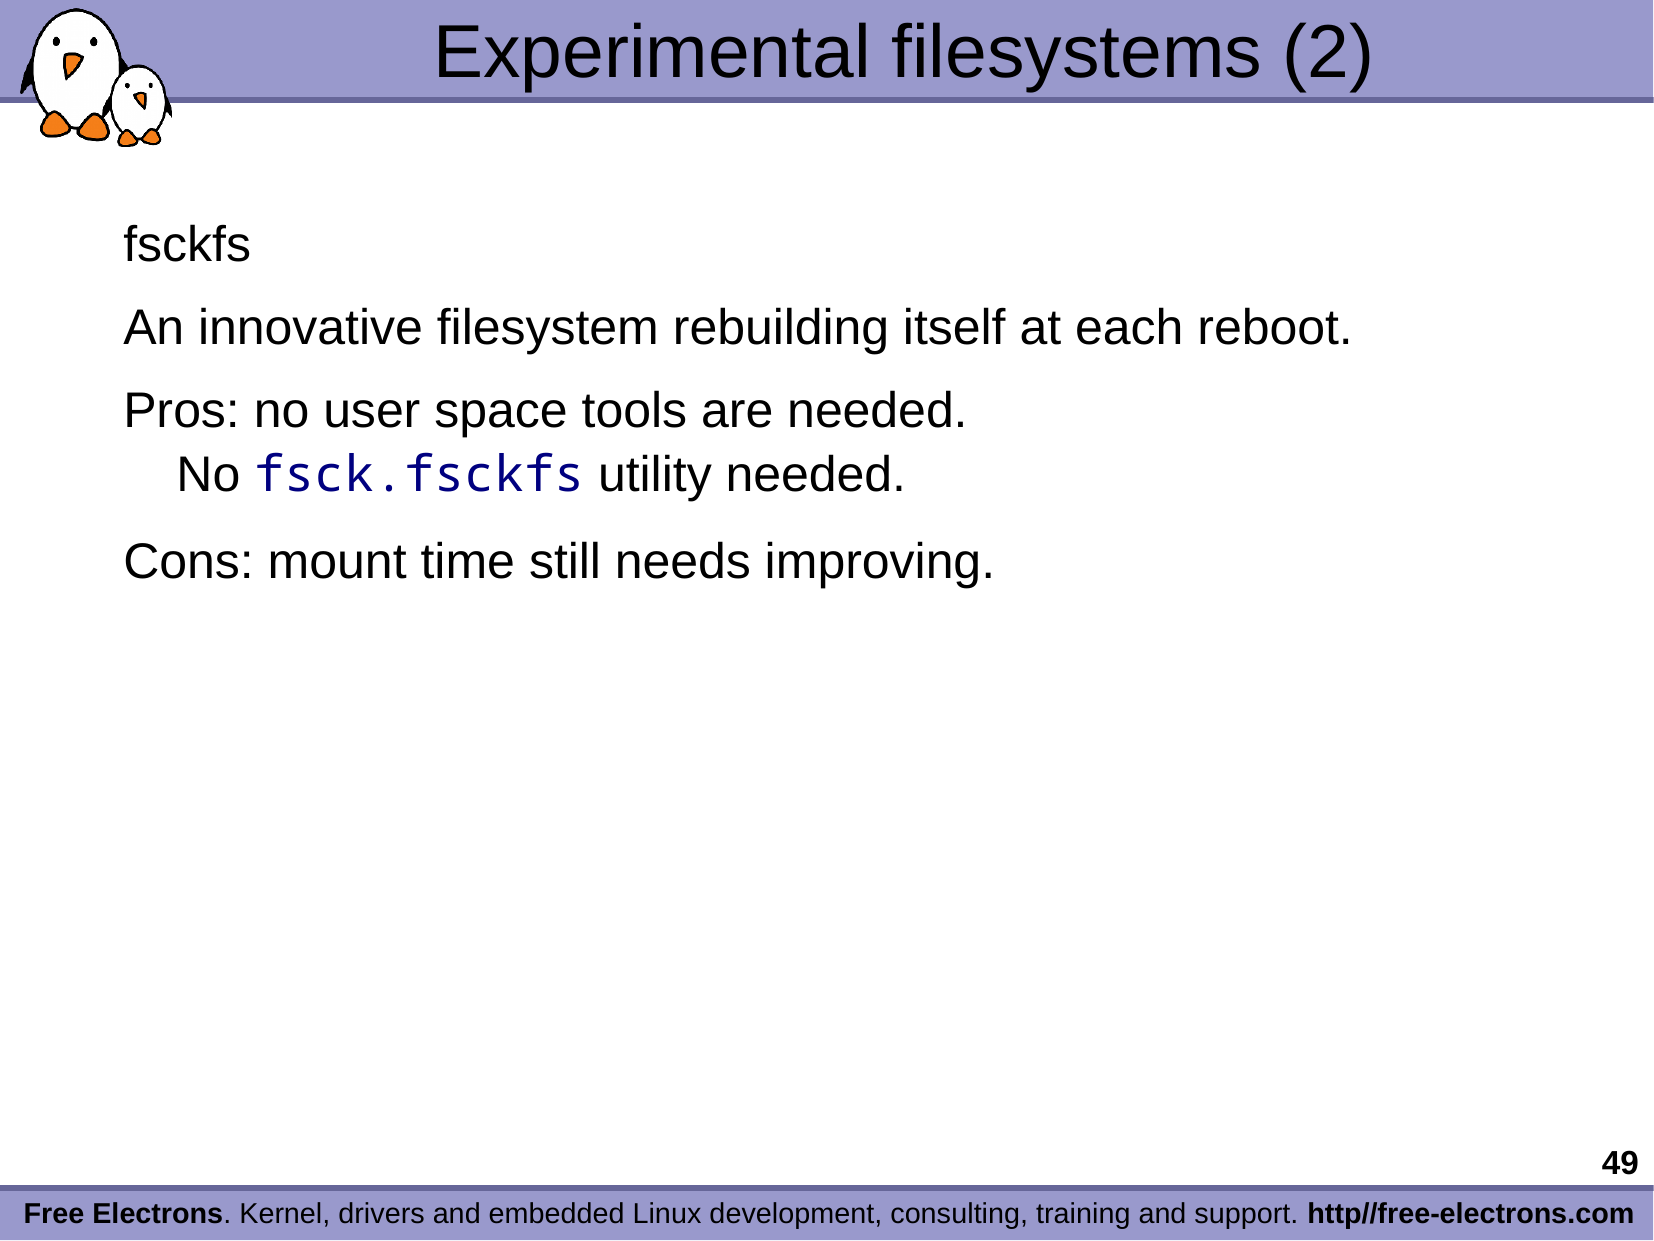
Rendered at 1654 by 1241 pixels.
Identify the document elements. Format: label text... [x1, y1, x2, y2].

title Experimental filesystems (2) [178, 4, 1631, 98]
list fsckfs An innovative filesystem rebuilding itself at each reboot. Pros: no user space tools are needed. No fsck.fsckfs utility needed. Cons: mount time still needs improving. [105, 216, 1518, 1066]
picture [20, 8, 172, 147]
